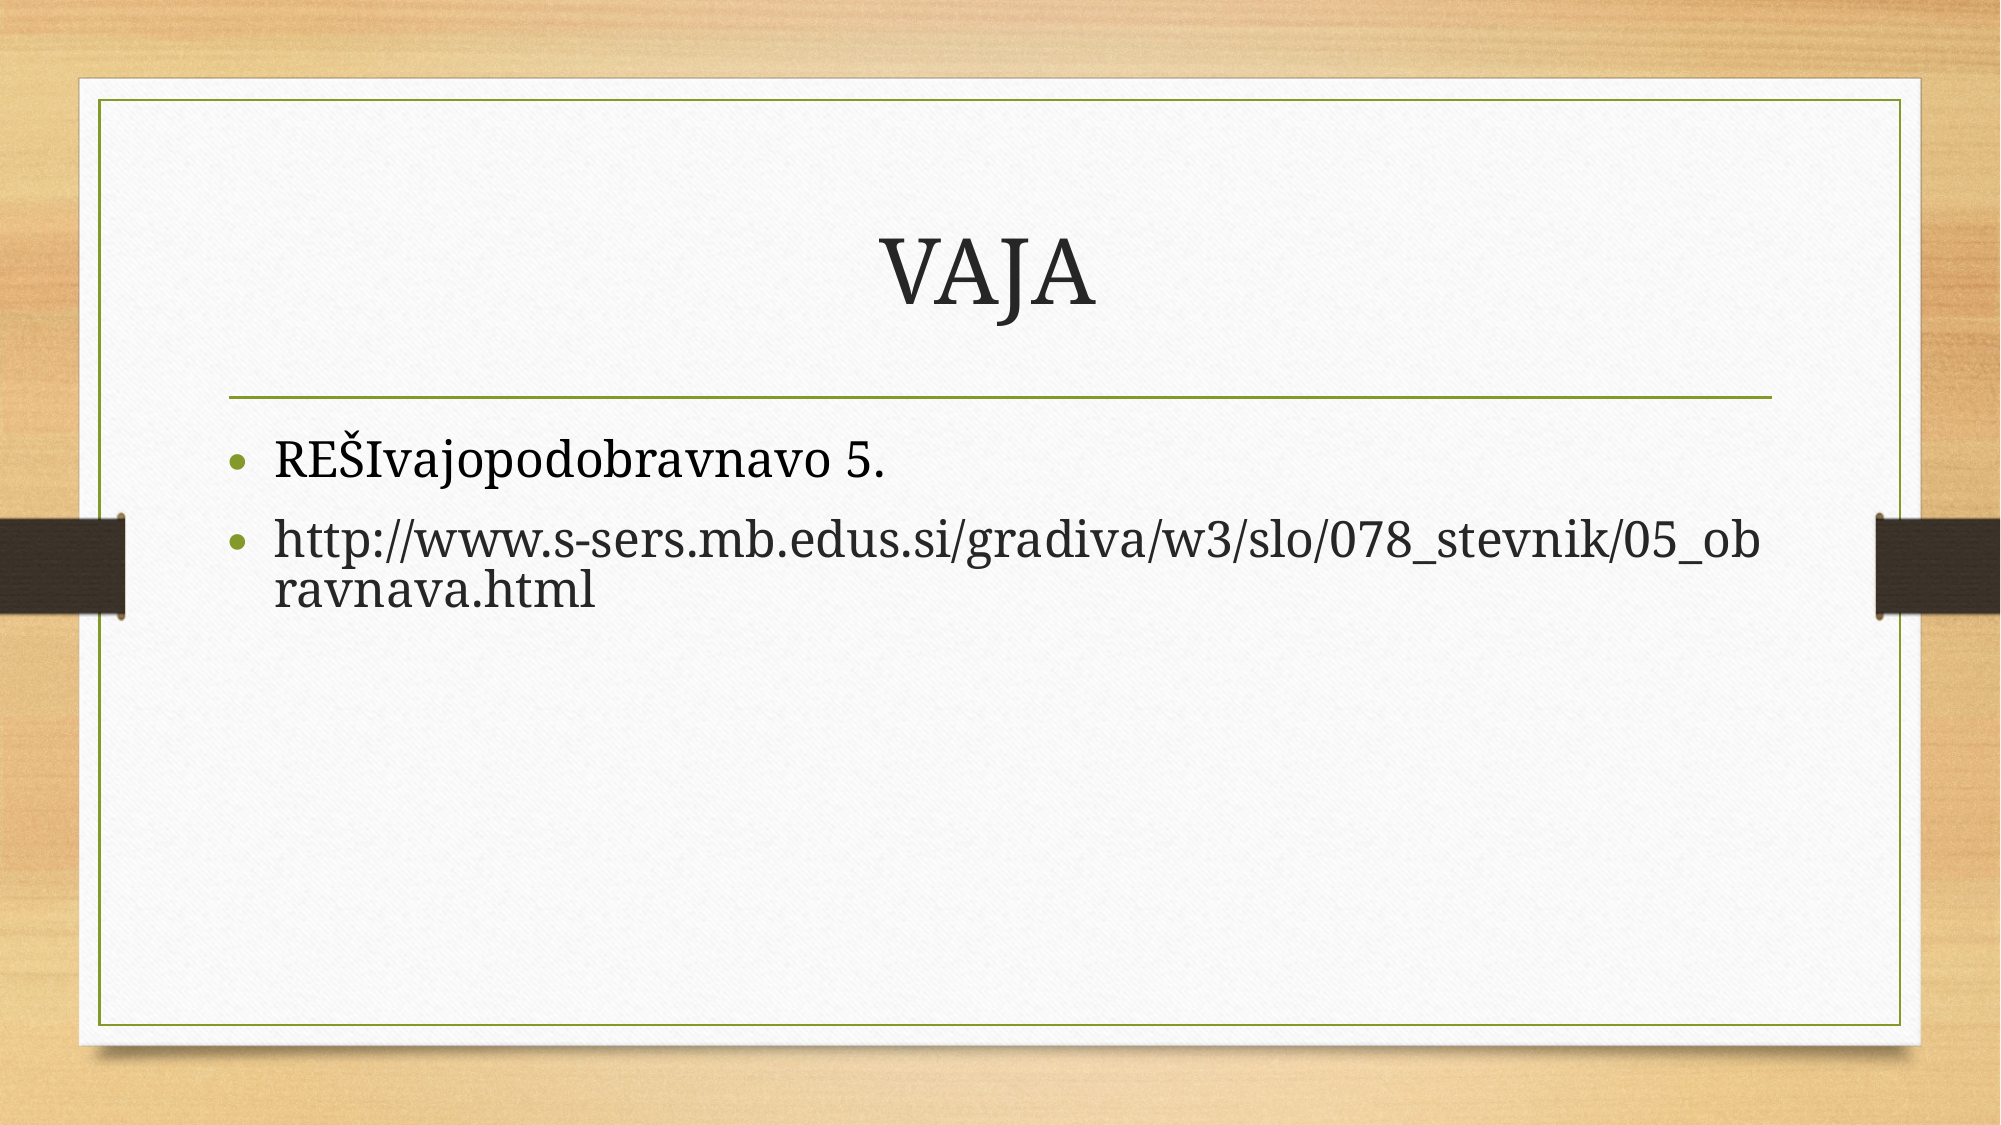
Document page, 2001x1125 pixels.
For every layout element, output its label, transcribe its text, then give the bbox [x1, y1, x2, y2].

title VAJA [212, 161, 1788, 376]
list REŠI vajo pod obravnavo 5. http://www.s-sers.mb.edus.si/gradiva/w3/slo/078_stevnik/05_obravnava.html [212, 419, 1788, 964]
